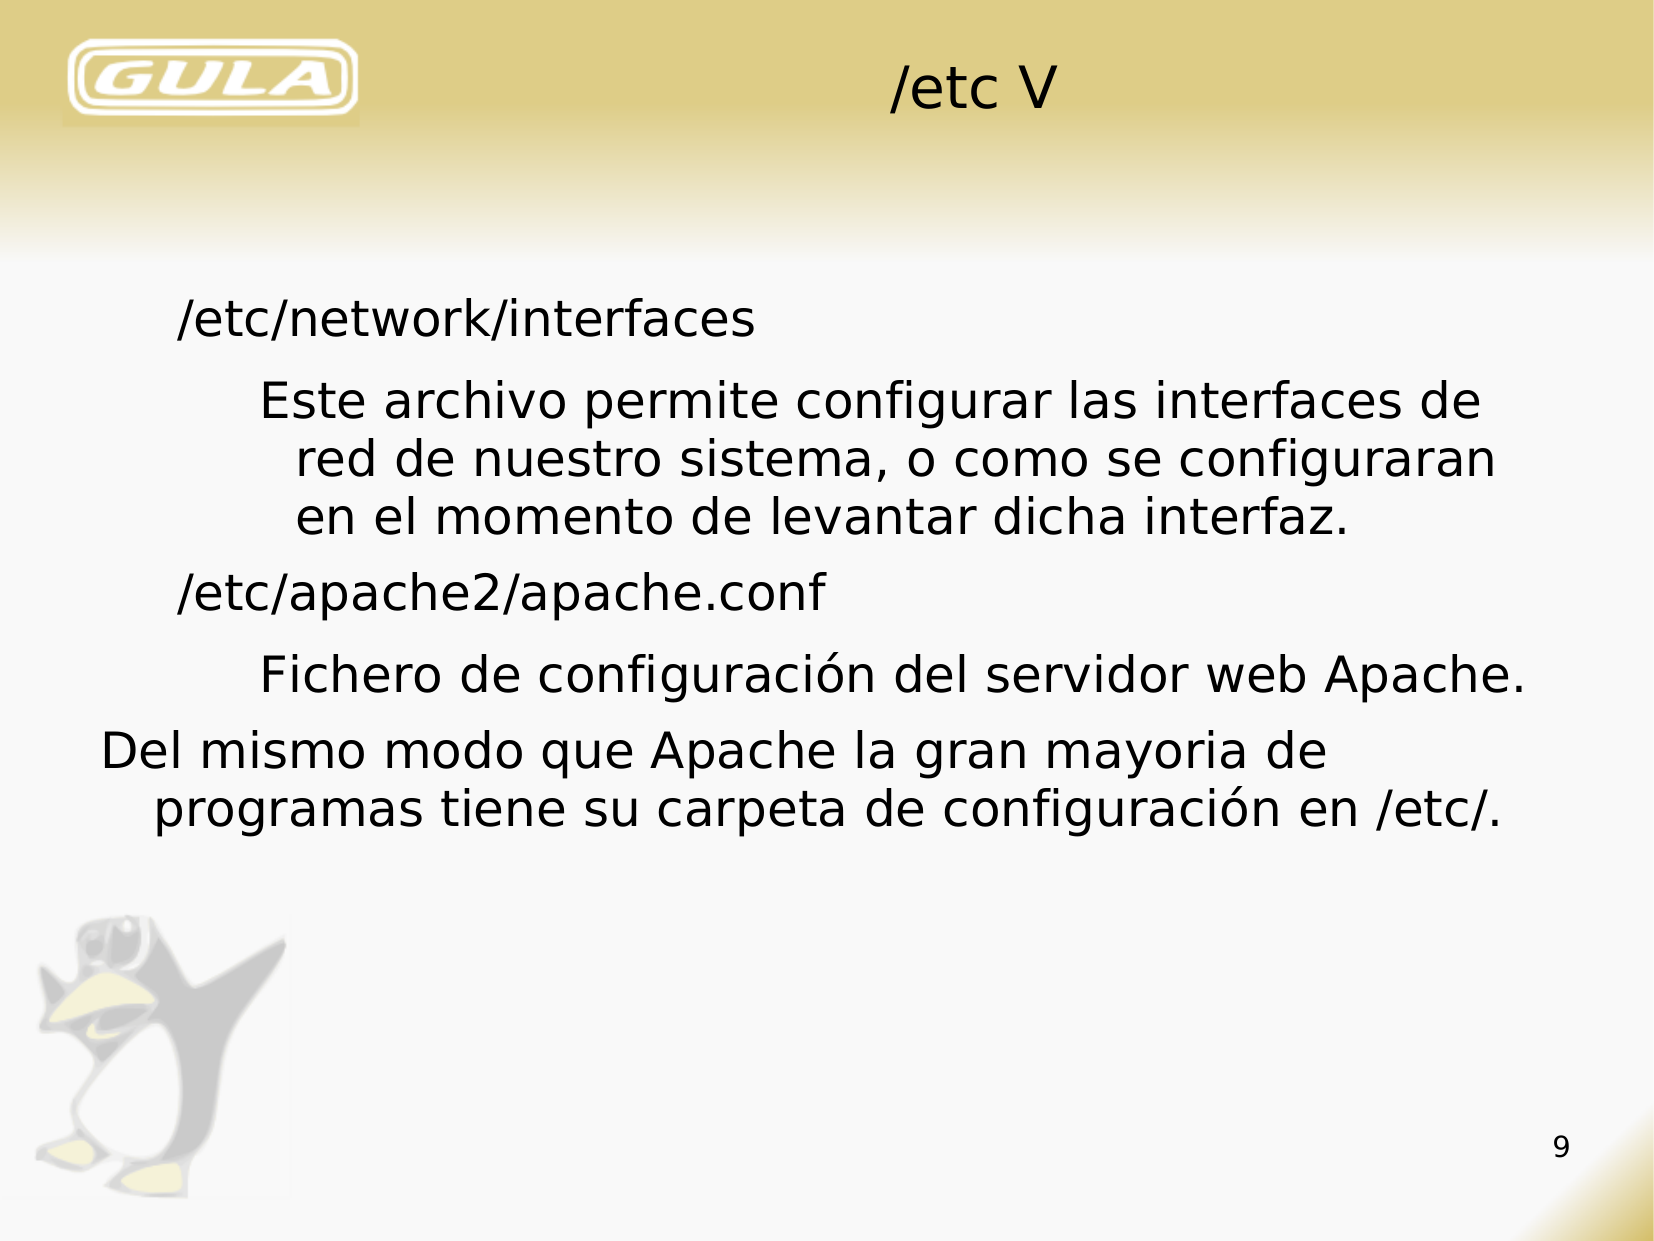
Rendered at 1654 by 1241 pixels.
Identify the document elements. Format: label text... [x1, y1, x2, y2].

title /etc V [383, 22, 1565, 154]
list /etc/network/interfaces Este archivo permite configurar las interfaces de red de nuestro sistema, o como se configuraran en el momento de levantar dicha interfaz. /etc/apache2/apache.conf Fichero de configuración del servidor web Apache. Del mismo modo que Apache la gran mayoria de programas tiene su carpeta de configuración en /etc/. [82, 290, 1571, 1094]
picture [0, 0, 1654, 1241]
